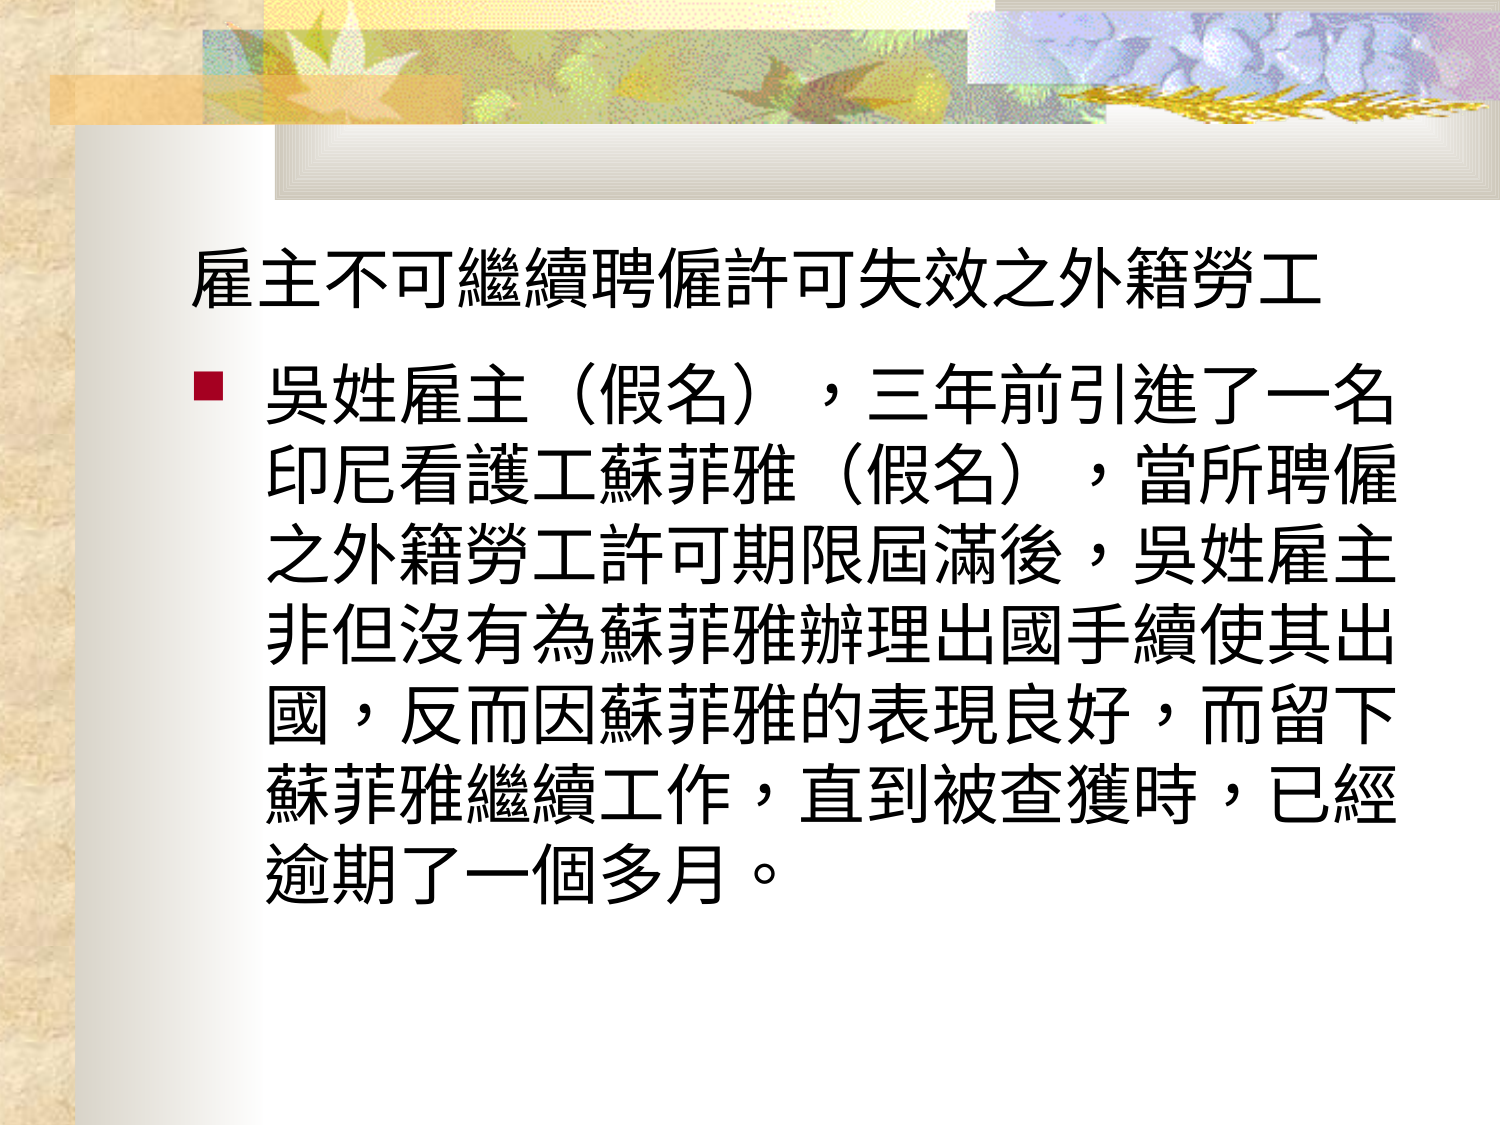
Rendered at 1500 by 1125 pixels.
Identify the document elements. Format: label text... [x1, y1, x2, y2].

title 雇主不可繼續聘僱許可失效之外籍勞工 [174, 137, 1450, 325]
list 吳姓雇主（假名），三年前引進了一名印尼看護工蘇菲雅（假名），當所聘僱之外籍勞工許可期限屆滿後，吳姓雇主非但沒有為蘇菲雅辦理出國手續使其出國，反而因蘇菲雅的表現良好，而留下蘇菲雅繼續工作，直到被查獲時，已經逾期了一個多月。 [174, 344, 1450, 1020]
picture [0, 0, 1500, 1125]
